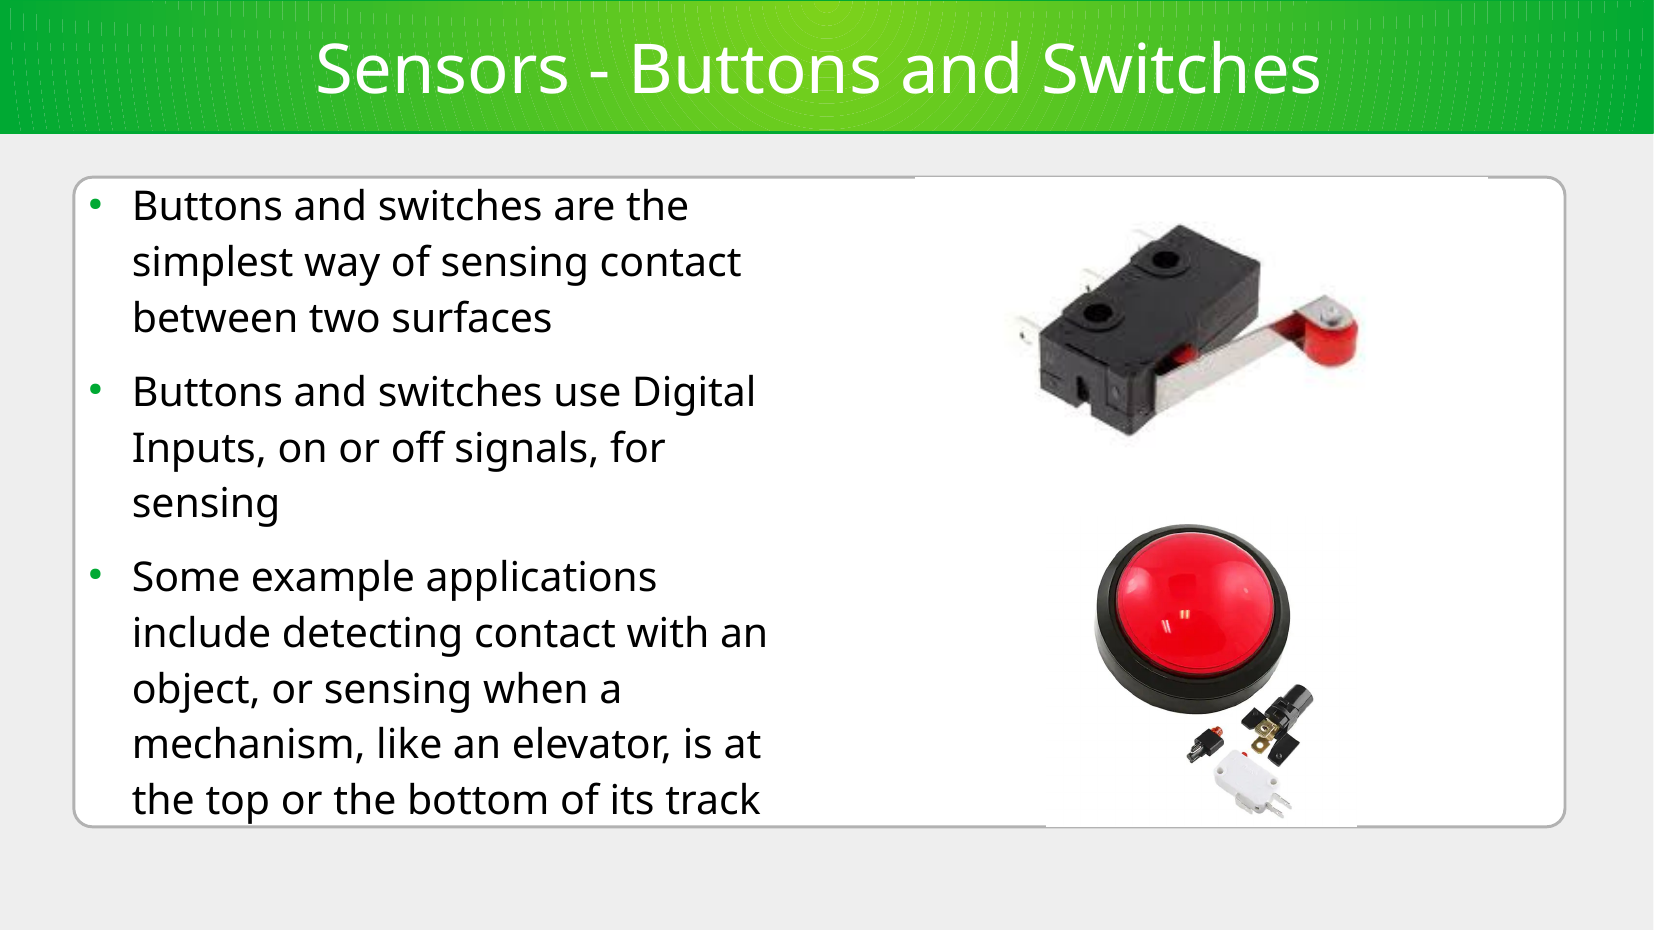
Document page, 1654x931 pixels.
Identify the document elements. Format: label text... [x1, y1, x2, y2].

list Buttons and switches are the simplest way of sensing contact between two surfaces Buttons and switches use Digital Inputs, on or off signals, for sensing Some example applications include detecting contact with an object, or sensing when a mechanism, like an elevator, is at the top or the bottom of its track [73, 177, 802, 827]
title Sensors - Buttons and Switches [73, 14, 1565, 119]
picture [915, 177, 1488, 487]
picture [1046, 516, 1357, 827]
